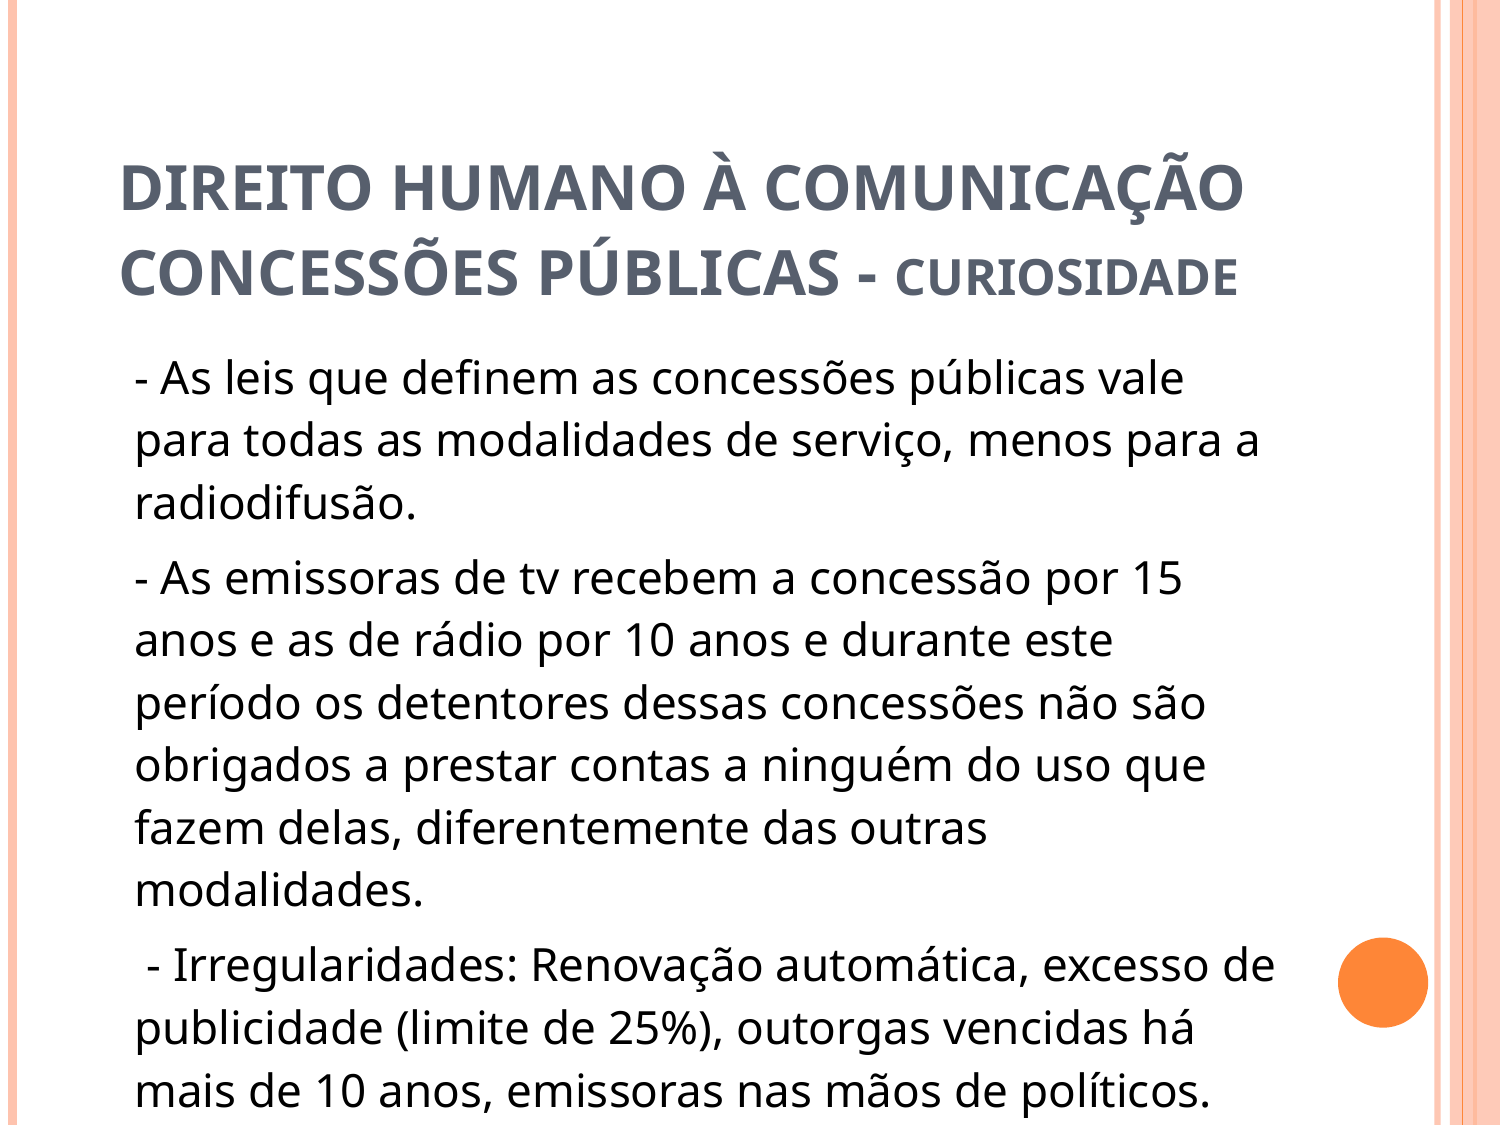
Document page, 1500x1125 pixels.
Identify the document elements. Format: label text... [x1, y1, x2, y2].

title DIREITO HUMANO À COMUNICAÇÃO CONCESSÕES PÚBLICAS - CURIOSIDADE [103, 29, 1329, 322]
list - As leis que definem as concessões públicas vale para todas as modalidades de serviço, menos para a radiodifusão. - As emissoras de tv recebem a concessão por 15 anos e as de rádio por 10 anos e durante este período os detentores dessas concessões não são obrigados a prestar contas a ninguém do uso que fazem delas, diferentemente das outras modalidades. - Irregularidades: Renovação automática, excesso de publicidade (limite de 25%), outorgas vencidas há mais de 10 anos, emissoras nas mãos de políticos. [74, 262, 1300, 1125]
